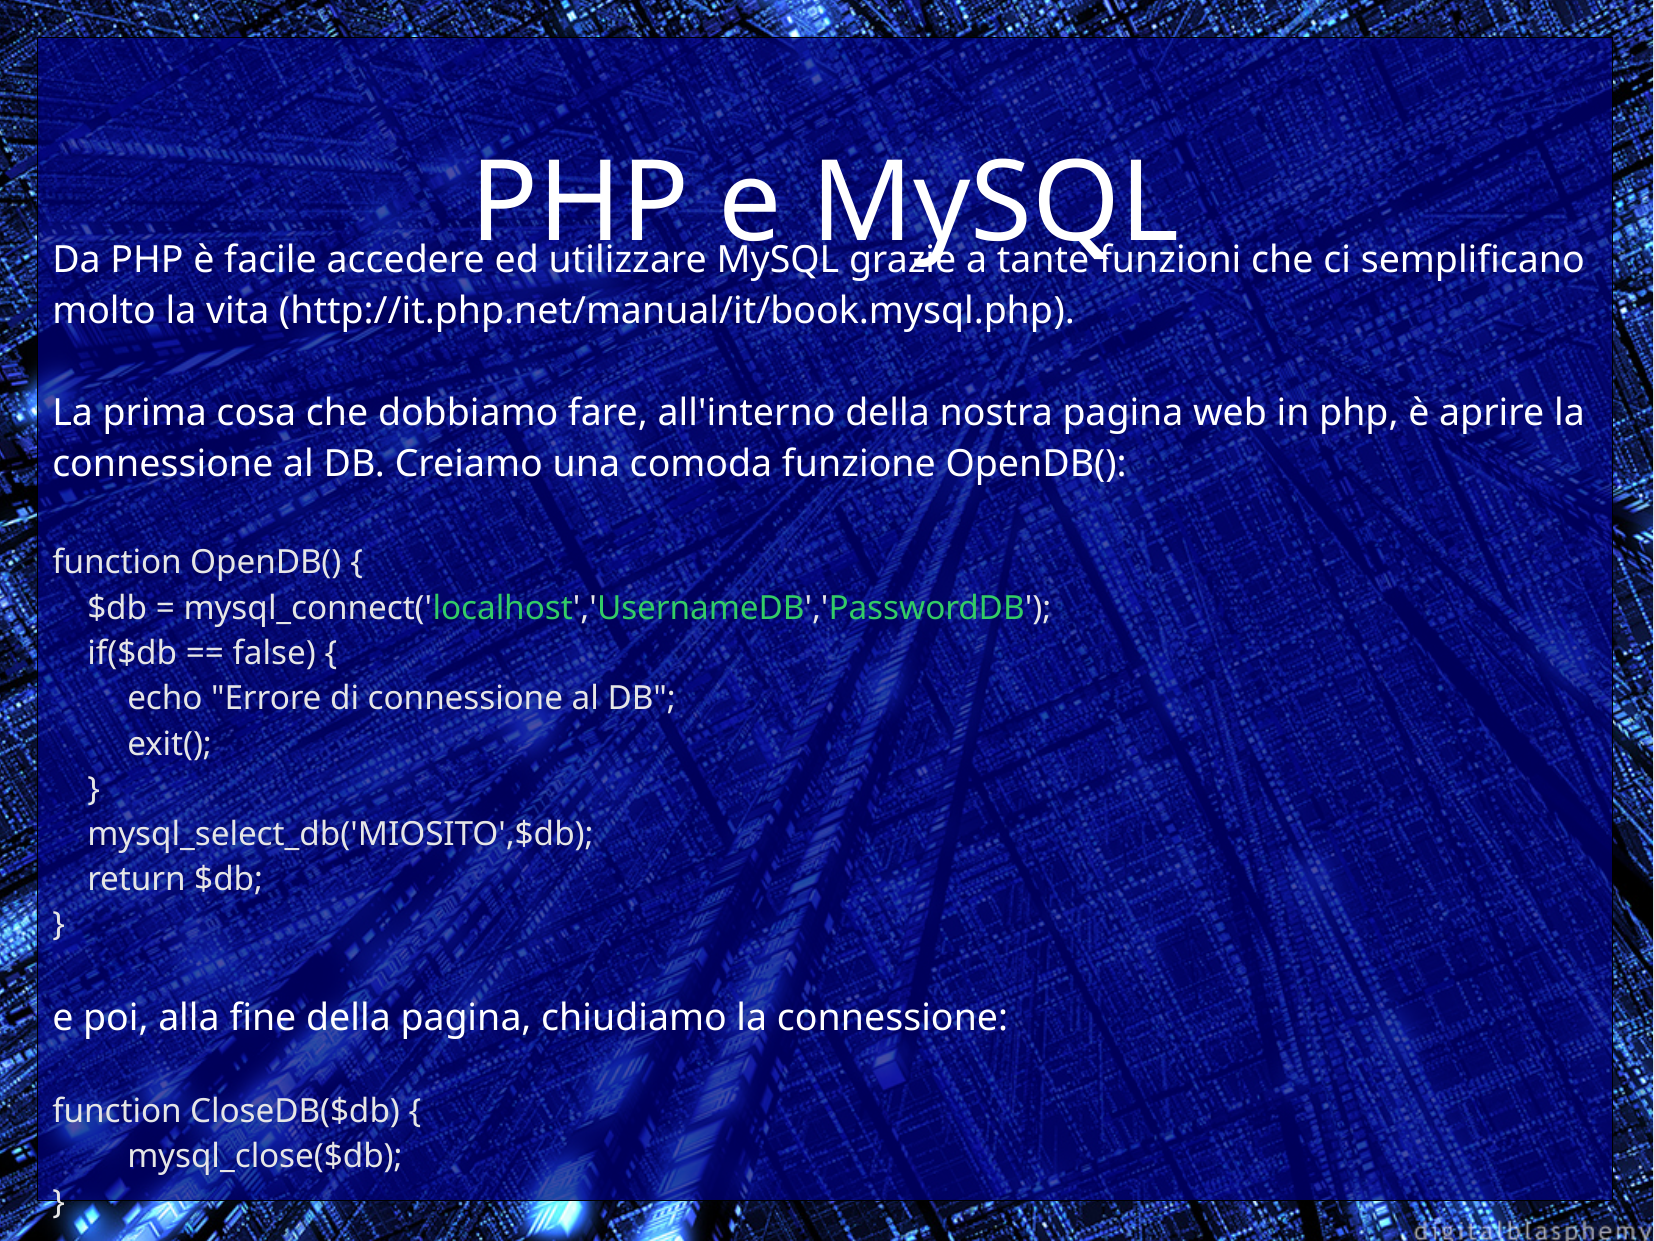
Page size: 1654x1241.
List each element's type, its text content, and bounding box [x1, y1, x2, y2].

picture [0, 0, 1654, 1241]
text_box [37, 37, 1613, 225]
text_box PHP e MySQL [112, 112, 1538, 225]
text_box [37, 1166, 1613, 1201]
text_box Da PHP è facile accedere ed utilizzare MySQL grazie a tante funzioni che ci semplificano molto la vita (http://it.php.net/manual/it/book.mysql.php). La prima cosa che dobbiamo fare, all'interno della nostra pagina web in php, è aprire la connessione al DB. Creiamo una comoda funzione OpenDB(): function OpenDB() { $db = mysql_connect('localhost','UsernameDB','PasswordDB'); if($db == false) { echo "Errore di connessione al DB"; exit(); } mysql_select_db('MIOSITO',$db); return $db; } e poi, alla fine della pagina, chiudiamo la connessione: function CloseDB($db) { mysql_close($db); } N.B. Ricordatevi di modificare i parametri in verde per il vostro sistema. [37, 225, 1613, 1166]
